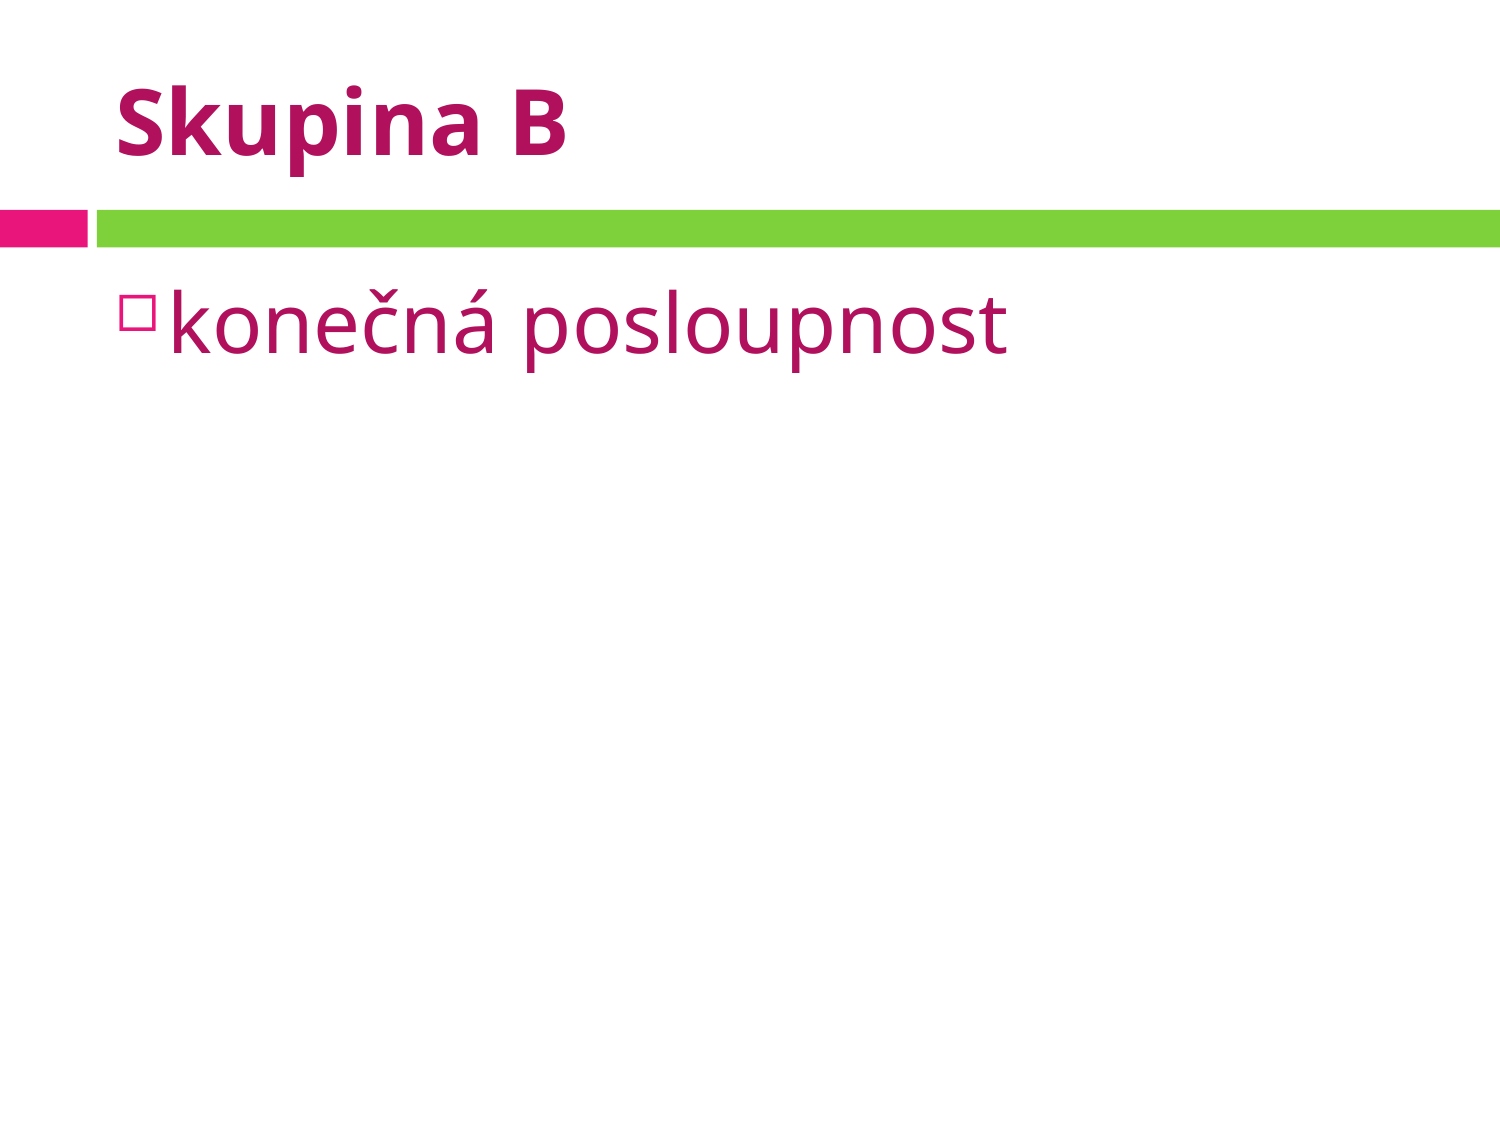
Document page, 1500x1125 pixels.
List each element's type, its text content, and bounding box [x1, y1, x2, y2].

list konečná posloupnost [100, 262, 1438, 1001]
title Skupina B [100, 37, 1438, 201]
